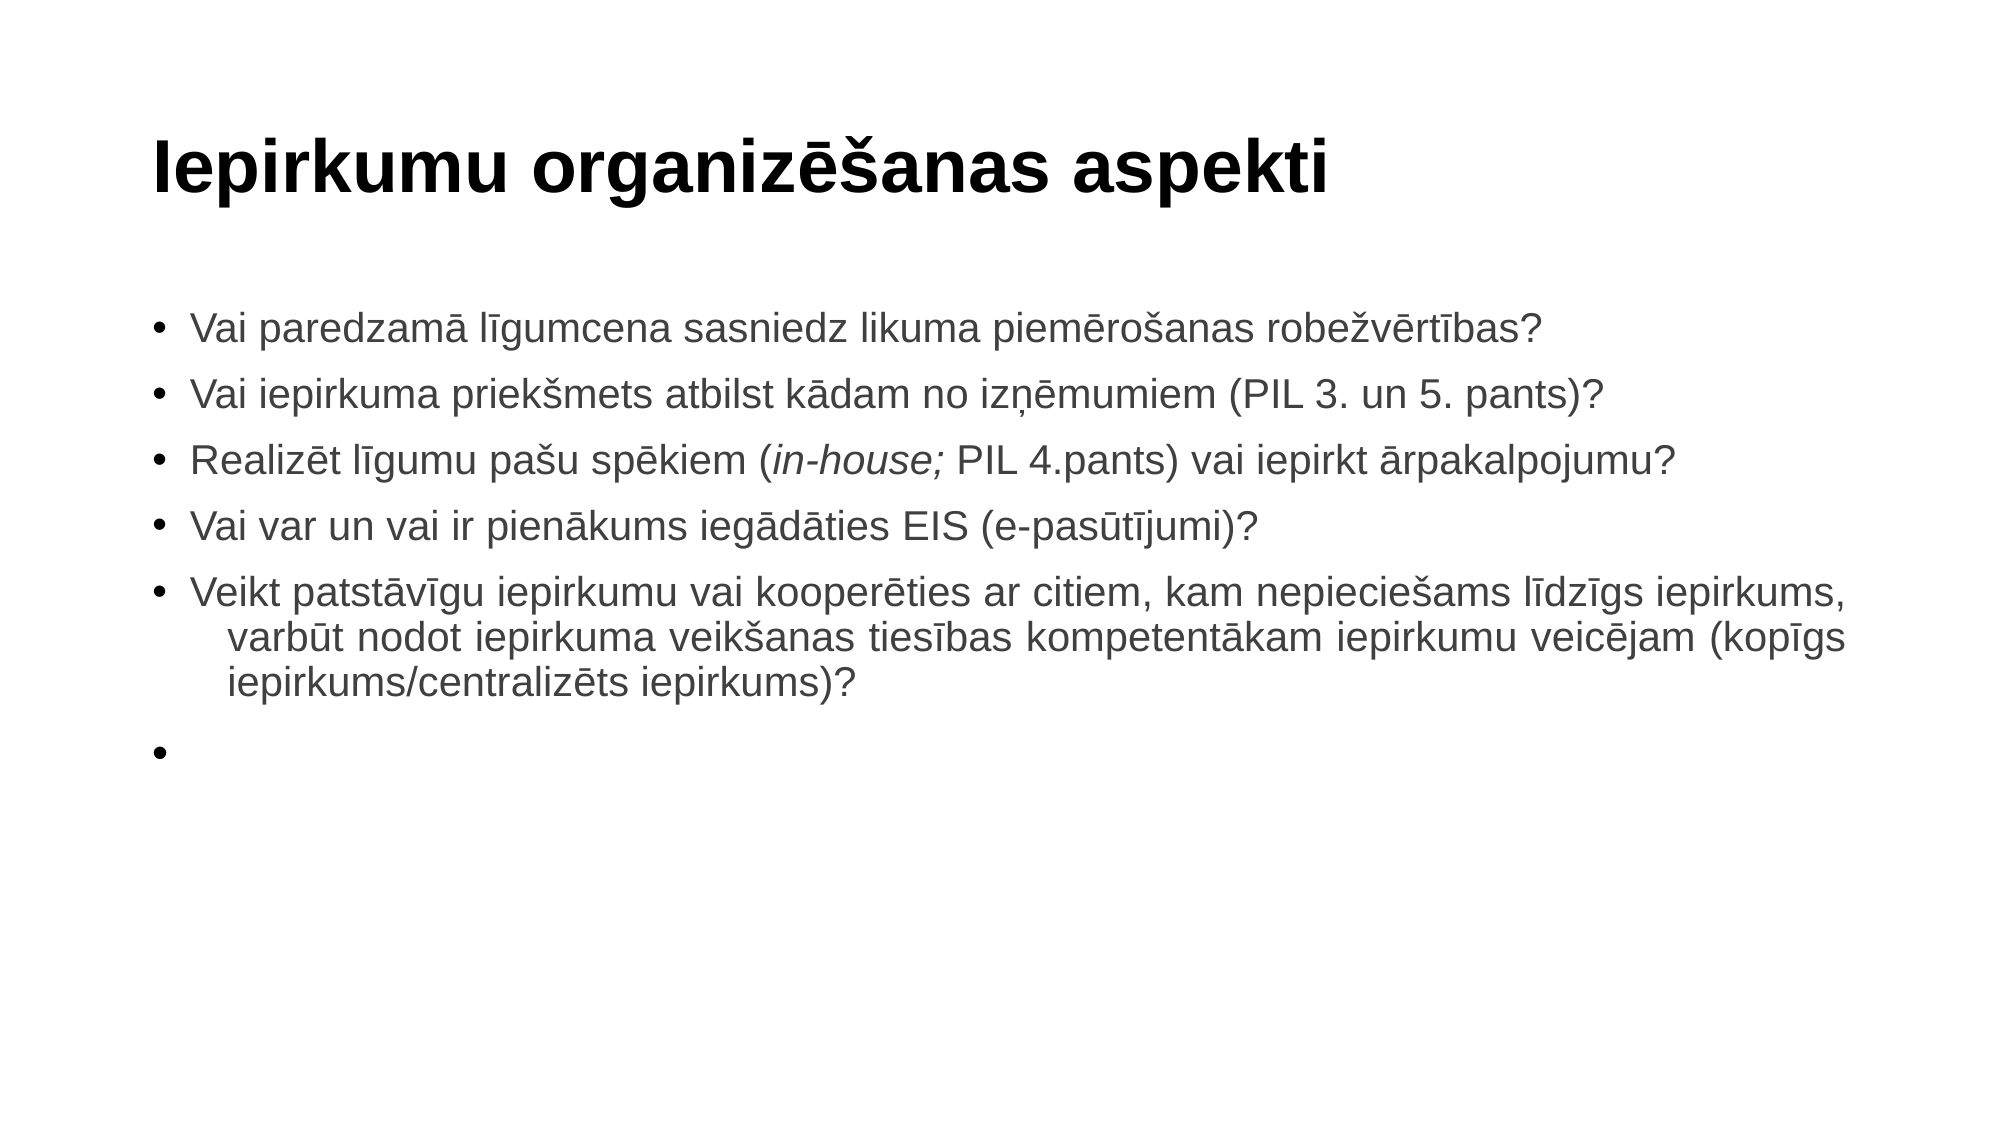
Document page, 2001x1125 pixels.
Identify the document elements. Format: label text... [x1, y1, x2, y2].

title Iepirkumu organizēšanas aspekti [137, 59, 1863, 278]
list Vai paredzamā līgumcena sasniedz likuma piemērošanas robežvērtības? Vai iepirkuma priekšmets atbilst kādam no izņēmumiem (PIL 3. un 5. pants)? Realizēt līgumu pašu spēkiem (in-house; PIL 4.pants) vai iepirkt ārpakalpojumu? Vai var un vai ir pienākums iegādāties EIS (e-pasūtījumi)? Veikt patstāvīgu iepirkumu vai kooperēties ar citiem, kam nepieciešams līdzīgs iepirkums, varbūt nodot iepirkuma veikšanas tiesības kompetentākam iepirkumu veicējam (kopīgs iepirkums/centralizēts iepirkums)? [137, 299, 1863, 1014]
